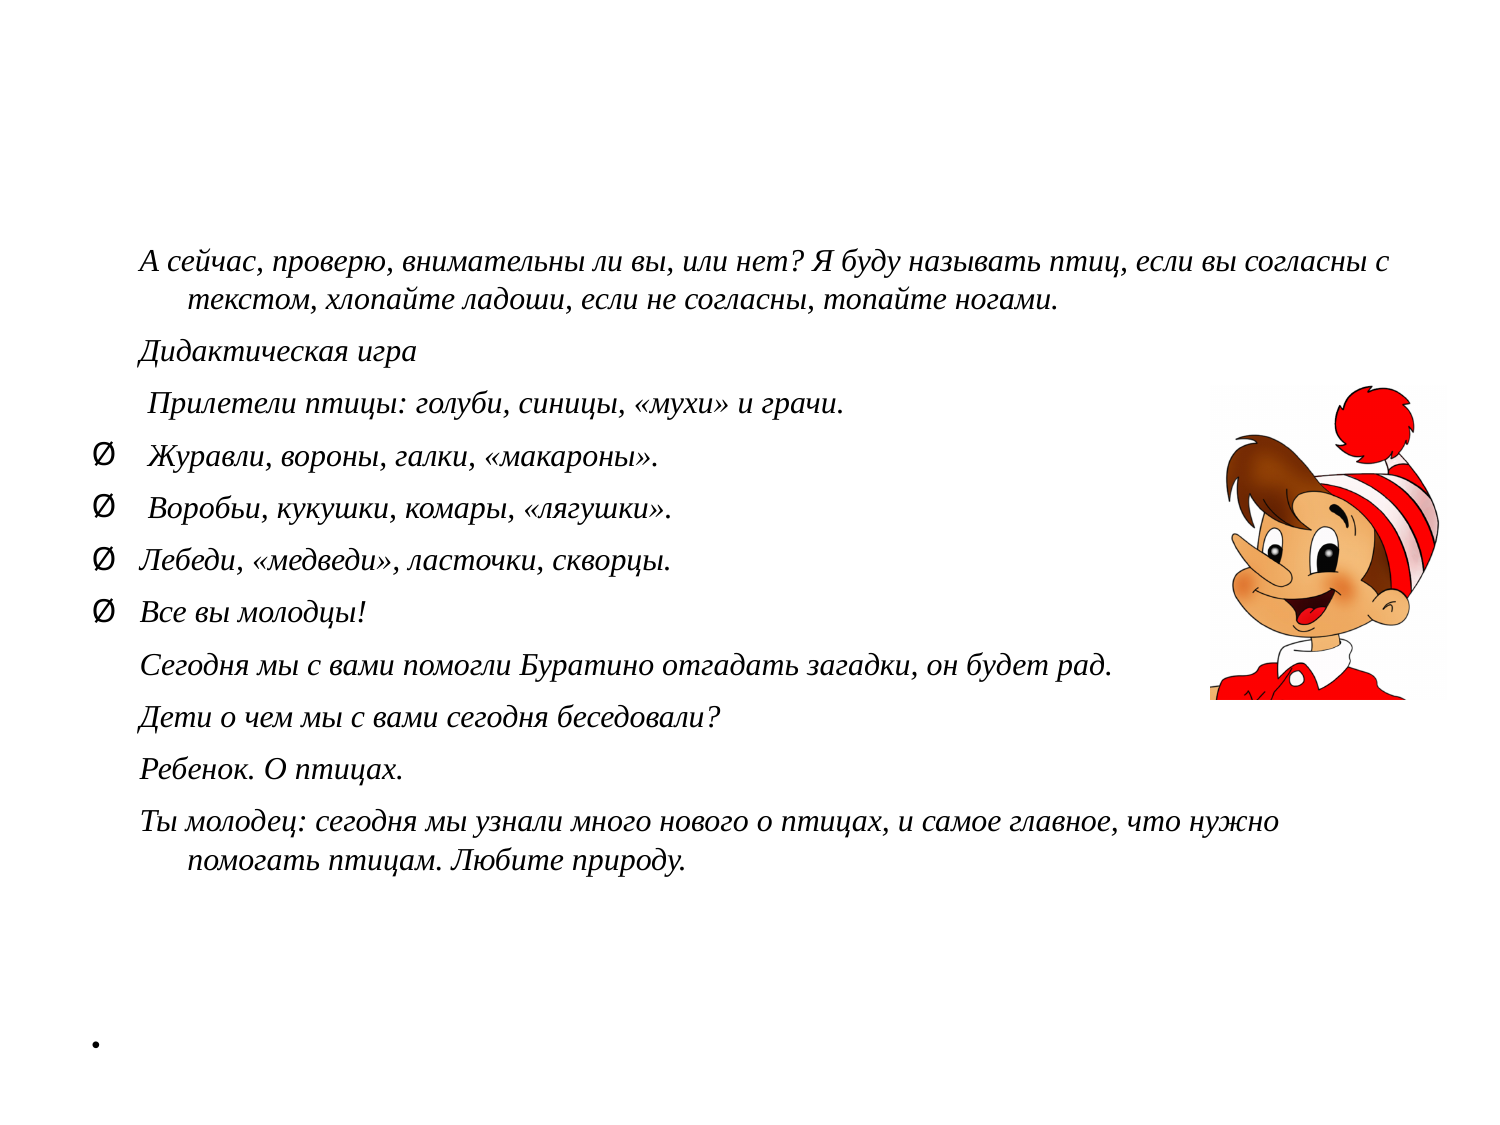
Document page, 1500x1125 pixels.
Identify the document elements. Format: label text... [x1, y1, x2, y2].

picture [1210, 385, 1447, 700]
list А сейчас, проверю, внимательны ли вы, или нет? Я буду называть птиц, если вы согласны с текстом, хлопайте ладоши, если не согласны, топайте ногами. Дидактическая игра Прилетели птицы: голуби, синицы, «мухи» и грачи. Журавли, вороны, галки, «макароны». Воробьи, кукушки, комары, «лягушки». Лебеди, «медведи», ласточки, скворцы. Все вы молодцы! Сегодня мы с вами помогли Буратино отгадать загадки, он будет рад. Дети о чем мы с вами сегодня беседовали? Ребенок. О птицах. Ты молодец: сегодня мы узнали много нового о птицах, и самое главное, что нужно помогать птицам. Любите природу. [76, 231, 1427, 1029]
